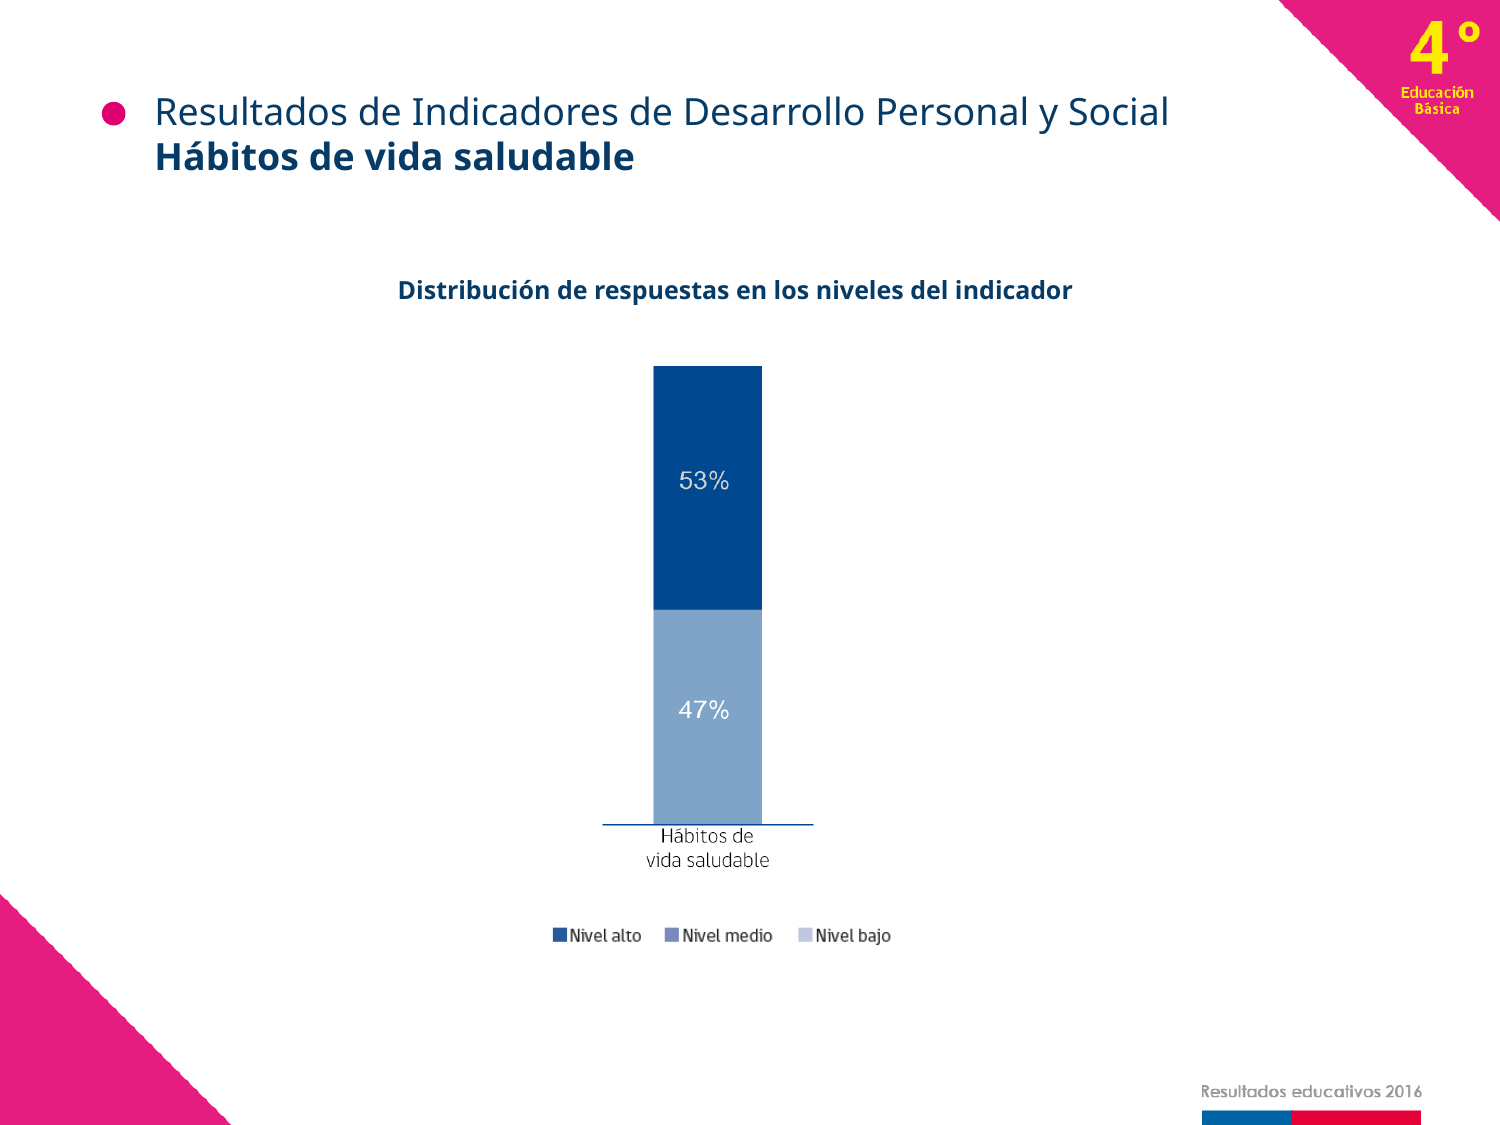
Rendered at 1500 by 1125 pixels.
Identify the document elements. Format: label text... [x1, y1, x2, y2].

text_box [101, 101, 126, 126]
picture [0, 0, 1500, 1125]
text_box Distribución de respuestas en los niveles del indicador [287, 268, 1185, 313]
text_box Resultados de Indicadores de Desarrollo Personal y Social Hábitos de vida saludable [139, 80, 1247, 187]
